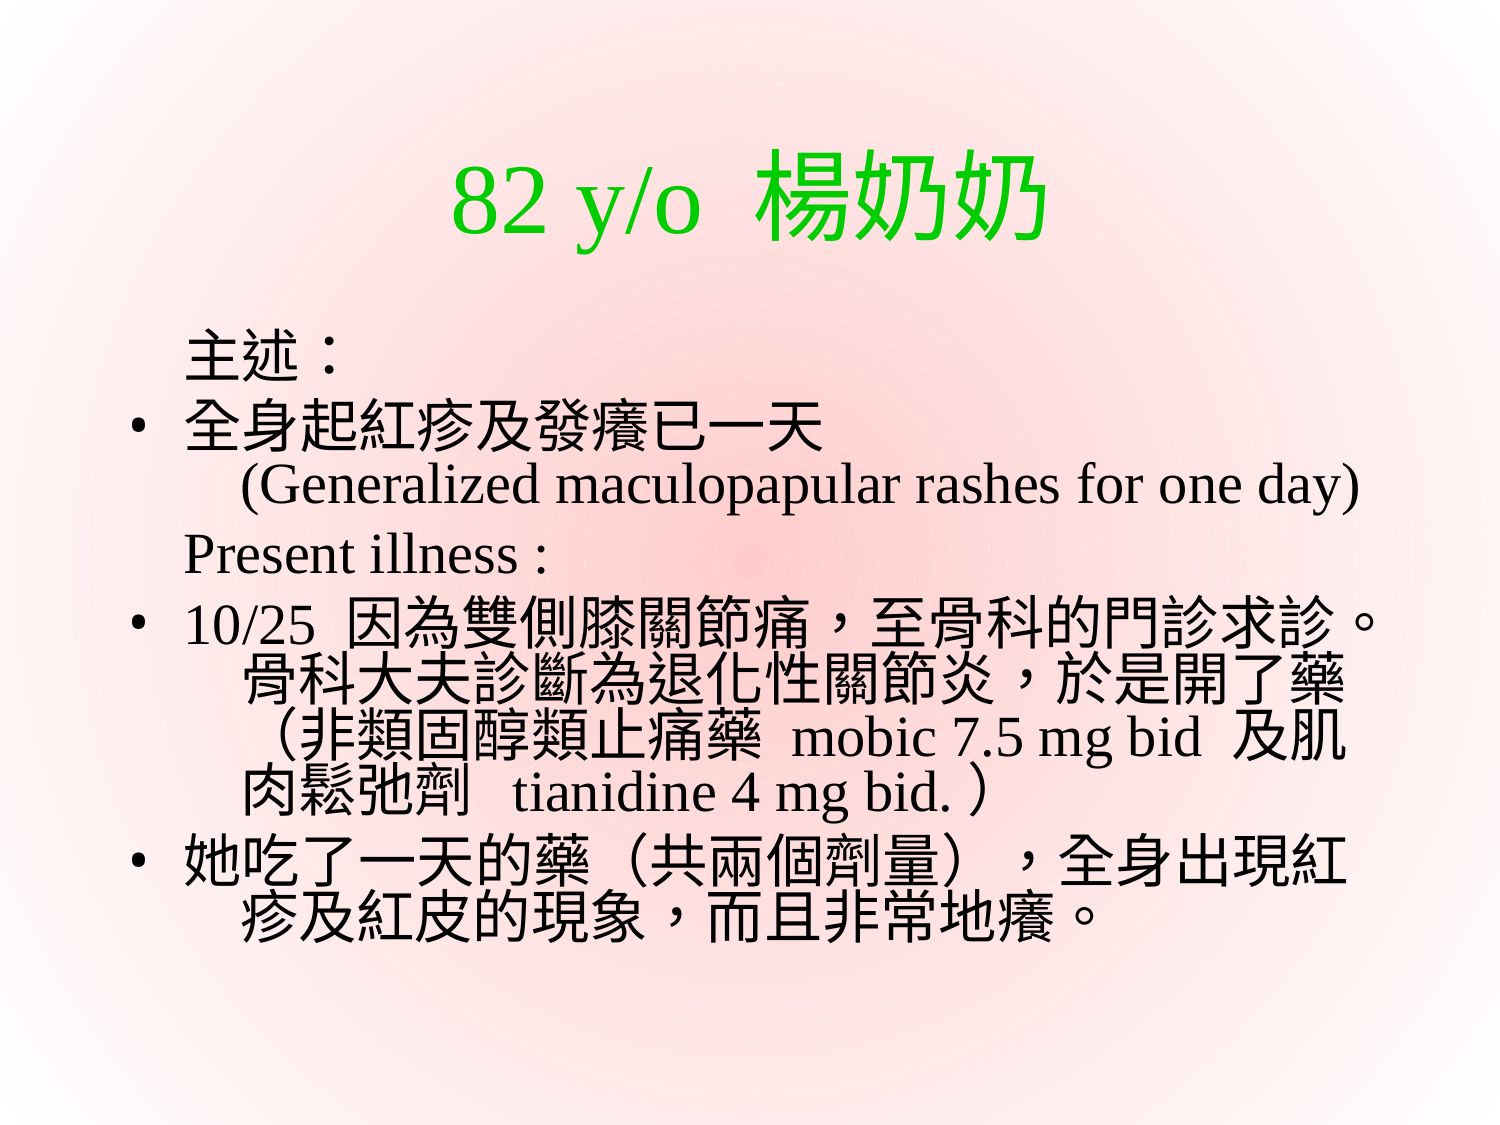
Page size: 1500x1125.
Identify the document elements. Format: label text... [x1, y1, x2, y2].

list 主述： 全身起紅疹及發癢已一天 (Generalized maculopapular rashes for one day) Present illness : 10/25 因為雙側膝關節痛，至骨科的門診求診。骨科大夫診斷為退化性關節炎，於是開了藥（非類固醇類止痛藥 mobic 7.5 mg bid 及肌肉鬆弛劑 tianidine 4 mg bid.） 她吃了一天的藥（共兩個劑量），全身出現紅疹及紅皮的現象，而且非常地癢。 [112, 324, 1388, 1000]
title 82 y/o 楊奶奶 [112, 99, 1388, 288]
